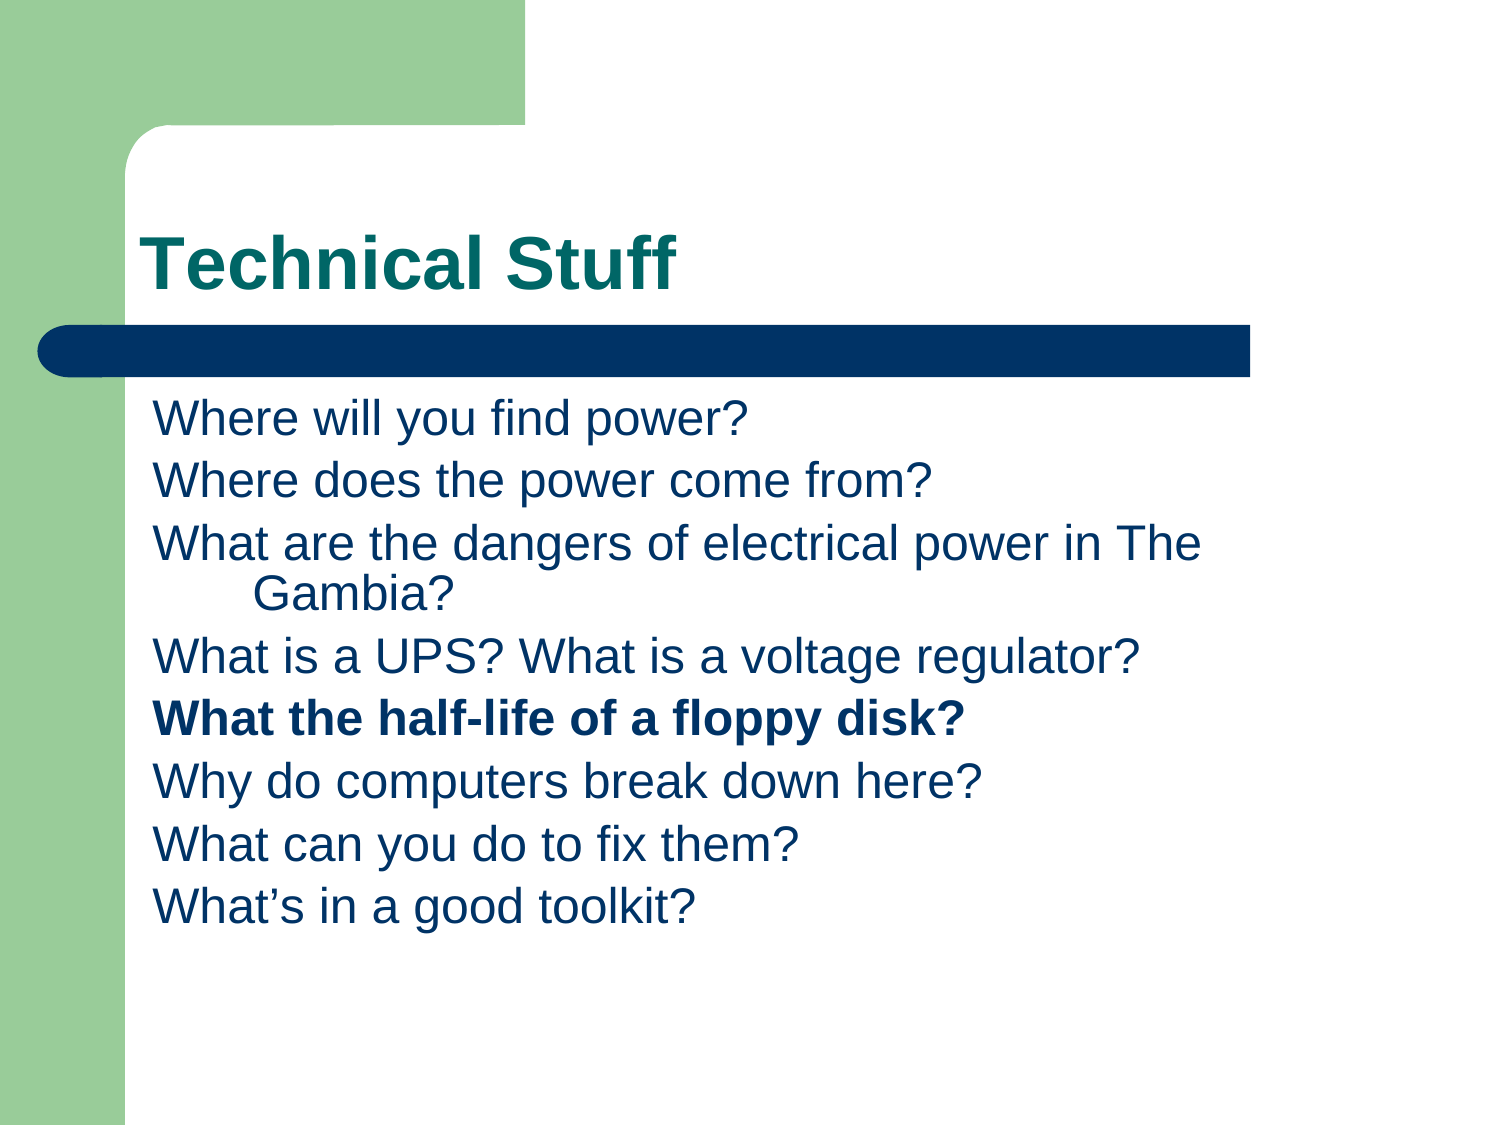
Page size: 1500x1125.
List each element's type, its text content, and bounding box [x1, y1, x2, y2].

title Technical Stuff [124, 124, 1425, 313]
list Where will you find power? Where does the power come from? What are the dangers of electrical power in The Gambia? What is a UPS? What is a voltage regulator? What the half-life of a floppy disk? Why do computers break down here? What can you do to fix them? What’s in a good toolkit? [137, 387, 1400, 999]
